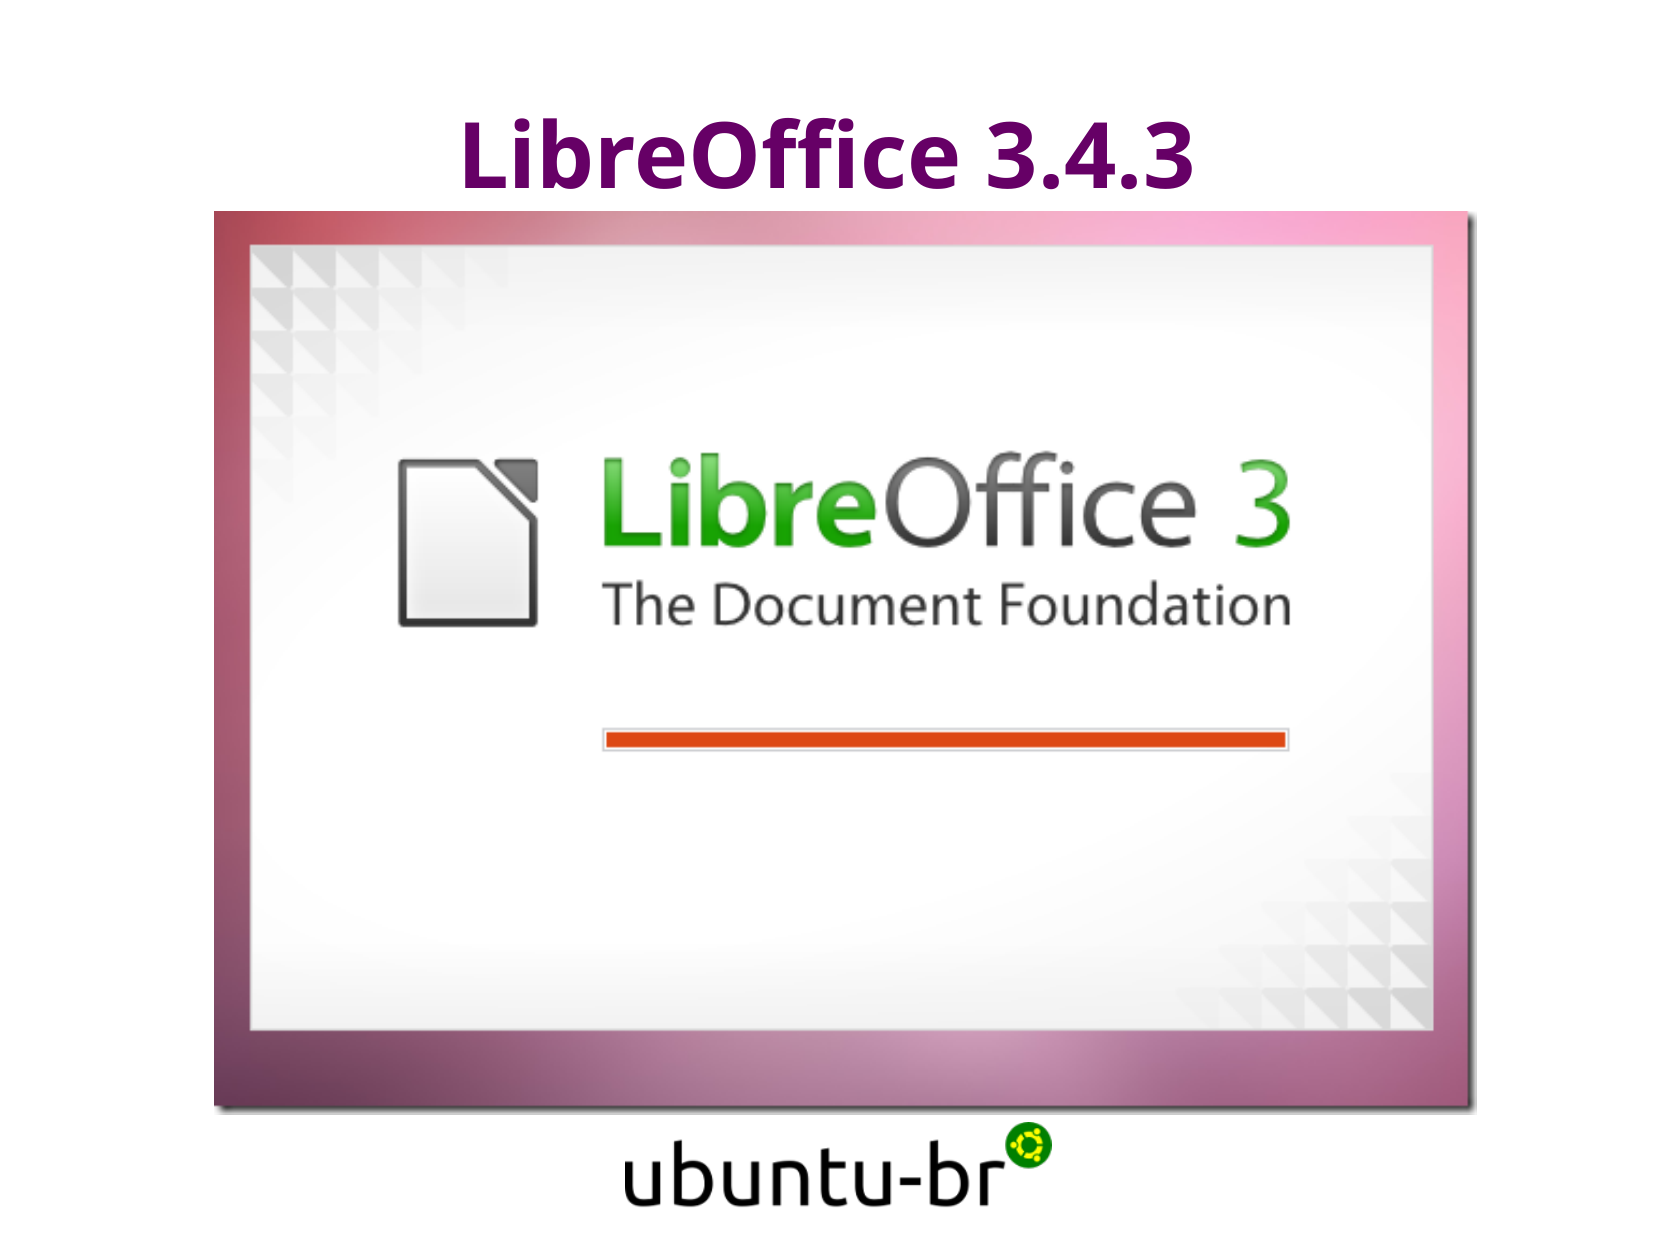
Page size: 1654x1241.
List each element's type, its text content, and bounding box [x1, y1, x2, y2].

picture [625, 1122, 1052, 1223]
title LibreOffice 3.4.3 [82, 49, 1571, 257]
picture [214, 211, 1477, 1115]
